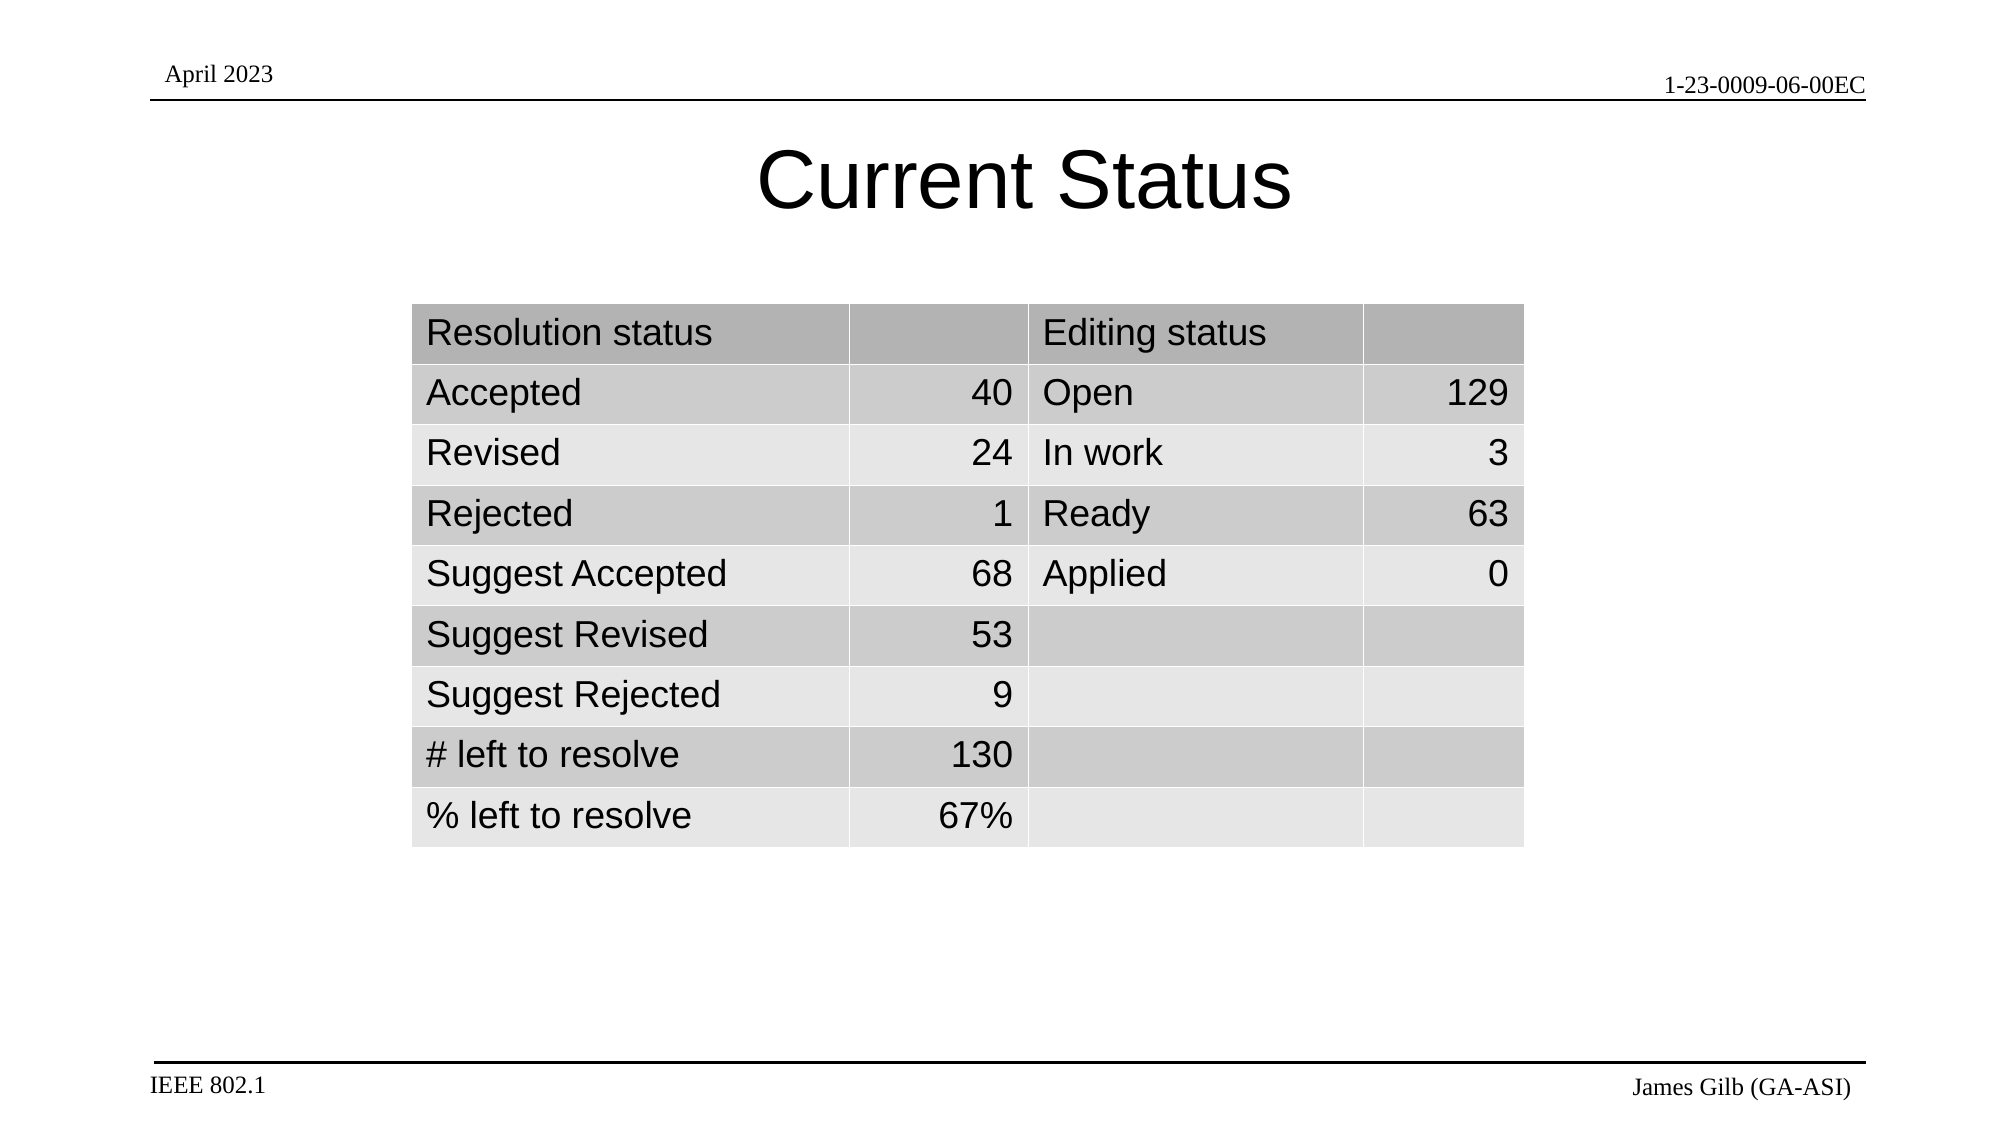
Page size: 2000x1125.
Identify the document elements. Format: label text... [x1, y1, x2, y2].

table_cell 1 [850, 486, 1028, 545]
table_cell 53 [850, 606, 1028, 666]
table_cell [1364, 667, 1524, 726]
table_cell 129 [1364, 365, 1524, 424]
table_cell 40 [850, 365, 1028, 424]
table_cell [1364, 727, 1524, 787]
table_cell Open [1029, 365, 1363, 424]
table_cell 9 [850, 667, 1028, 726]
table_cell Accepted [412, 365, 849, 424]
table_cell 67% [850, 788, 1028, 847]
table_cell [1029, 788, 1363, 847]
table_cell % left to resolve [412, 788, 849, 847]
table_header Editing status [1029, 304, 1363, 364]
title Current Status [149, 112, 1900, 238]
table_cell Revised [412, 425, 849, 485]
table_cell 63 [1364, 486, 1524, 545]
table_header Resolution status [412, 304, 849, 364]
table_cell [1029, 727, 1363, 787]
table_cell 68 [850, 546, 1028, 605]
table_cell [1029, 606, 1363, 666]
table_cell Ready [1029, 486, 1363, 545]
table_cell 3 [1364, 425, 1524, 485]
table_cell Suggest Revised [412, 606, 849, 666]
table_header [850, 304, 1028, 364]
table_cell Applied [1029, 546, 1363, 605]
table_cell In work [1029, 425, 1363, 485]
table_cell Suggest Rejected [412, 667, 849, 726]
table_cell # left to resolve [412, 727, 849, 787]
table_cell [1029, 667, 1363, 726]
table_cell Rejected [412, 486, 849, 545]
table_cell 0 [1364, 546, 1524, 605]
table_cell Suggest Accepted [412, 546, 849, 605]
table_cell 24 [850, 425, 1028, 485]
table_cell [1364, 788, 1524, 847]
table_cell 130 [850, 727, 1028, 787]
table_header [1364, 304, 1524, 364]
table_cell [1364, 606, 1524, 666]
